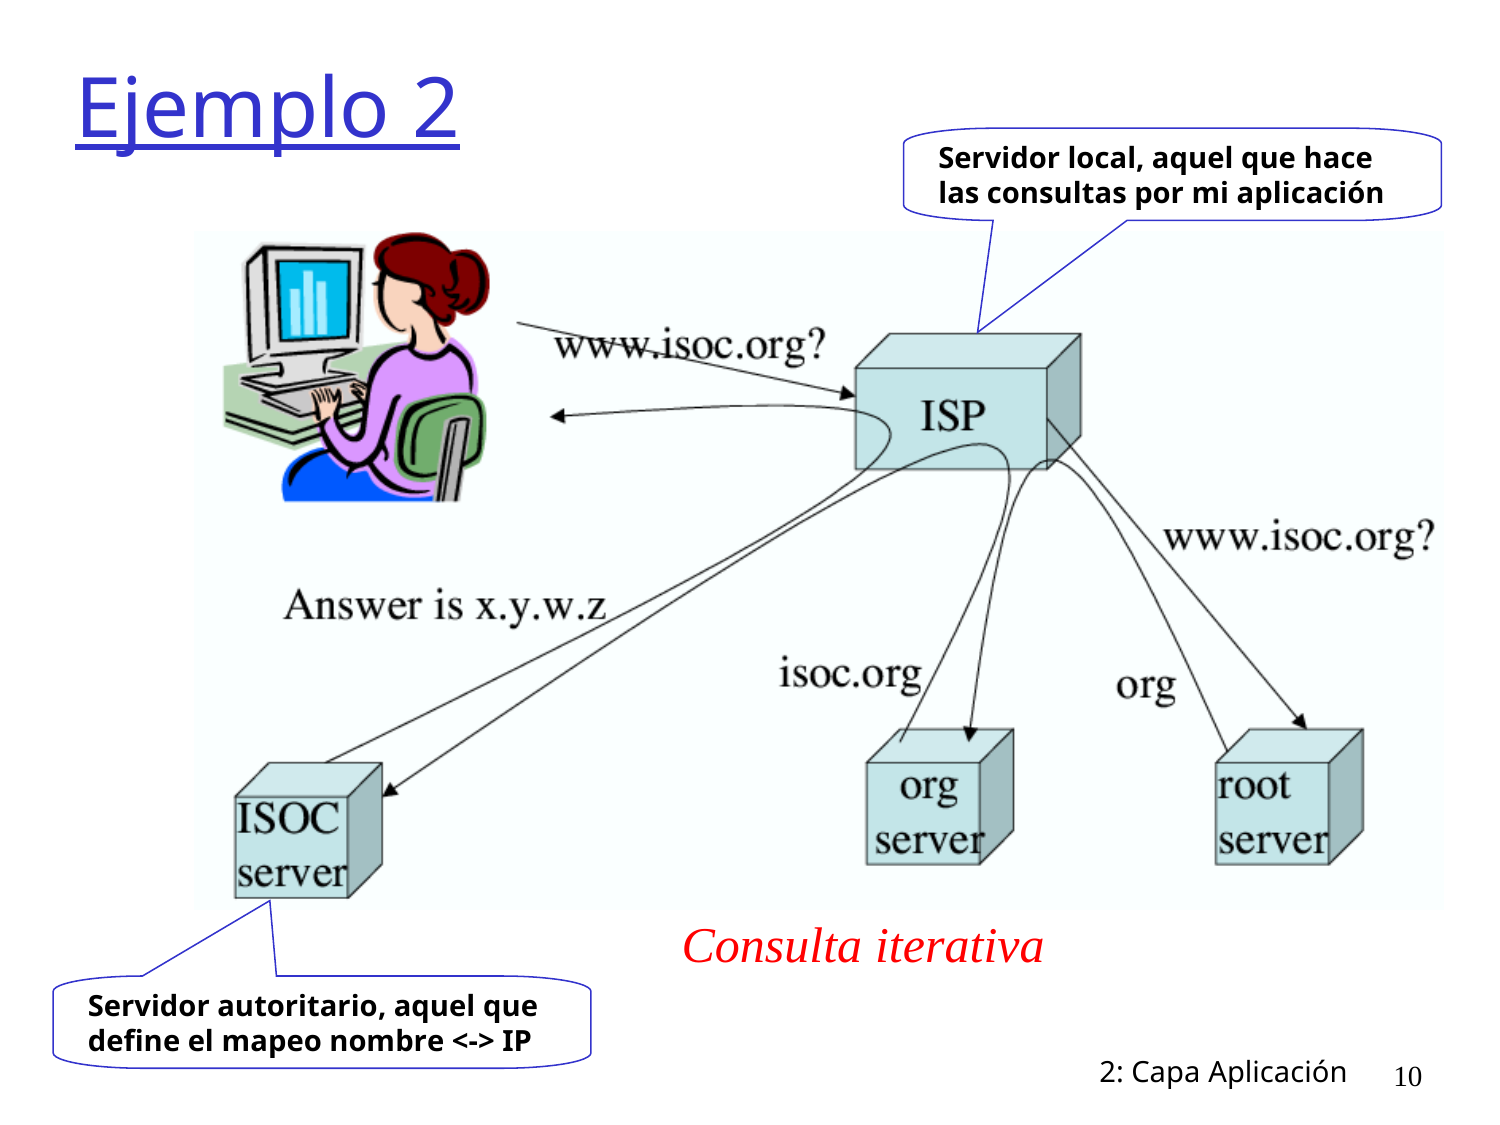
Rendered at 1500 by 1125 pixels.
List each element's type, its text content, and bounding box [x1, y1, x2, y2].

text_box Consulta iterativa [666, 904, 1060, 981]
text_box Servidor autoritario, aquel que define el mapeo nombre <-> IP [53, 900, 591, 1069]
picture [194, 231, 1444, 910]
title Ejemplo 2 [75, 23, 1426, 188]
text_box Servidor local, aquel que hace las consultas por mi aplicación [903, 134, 1442, 333]
